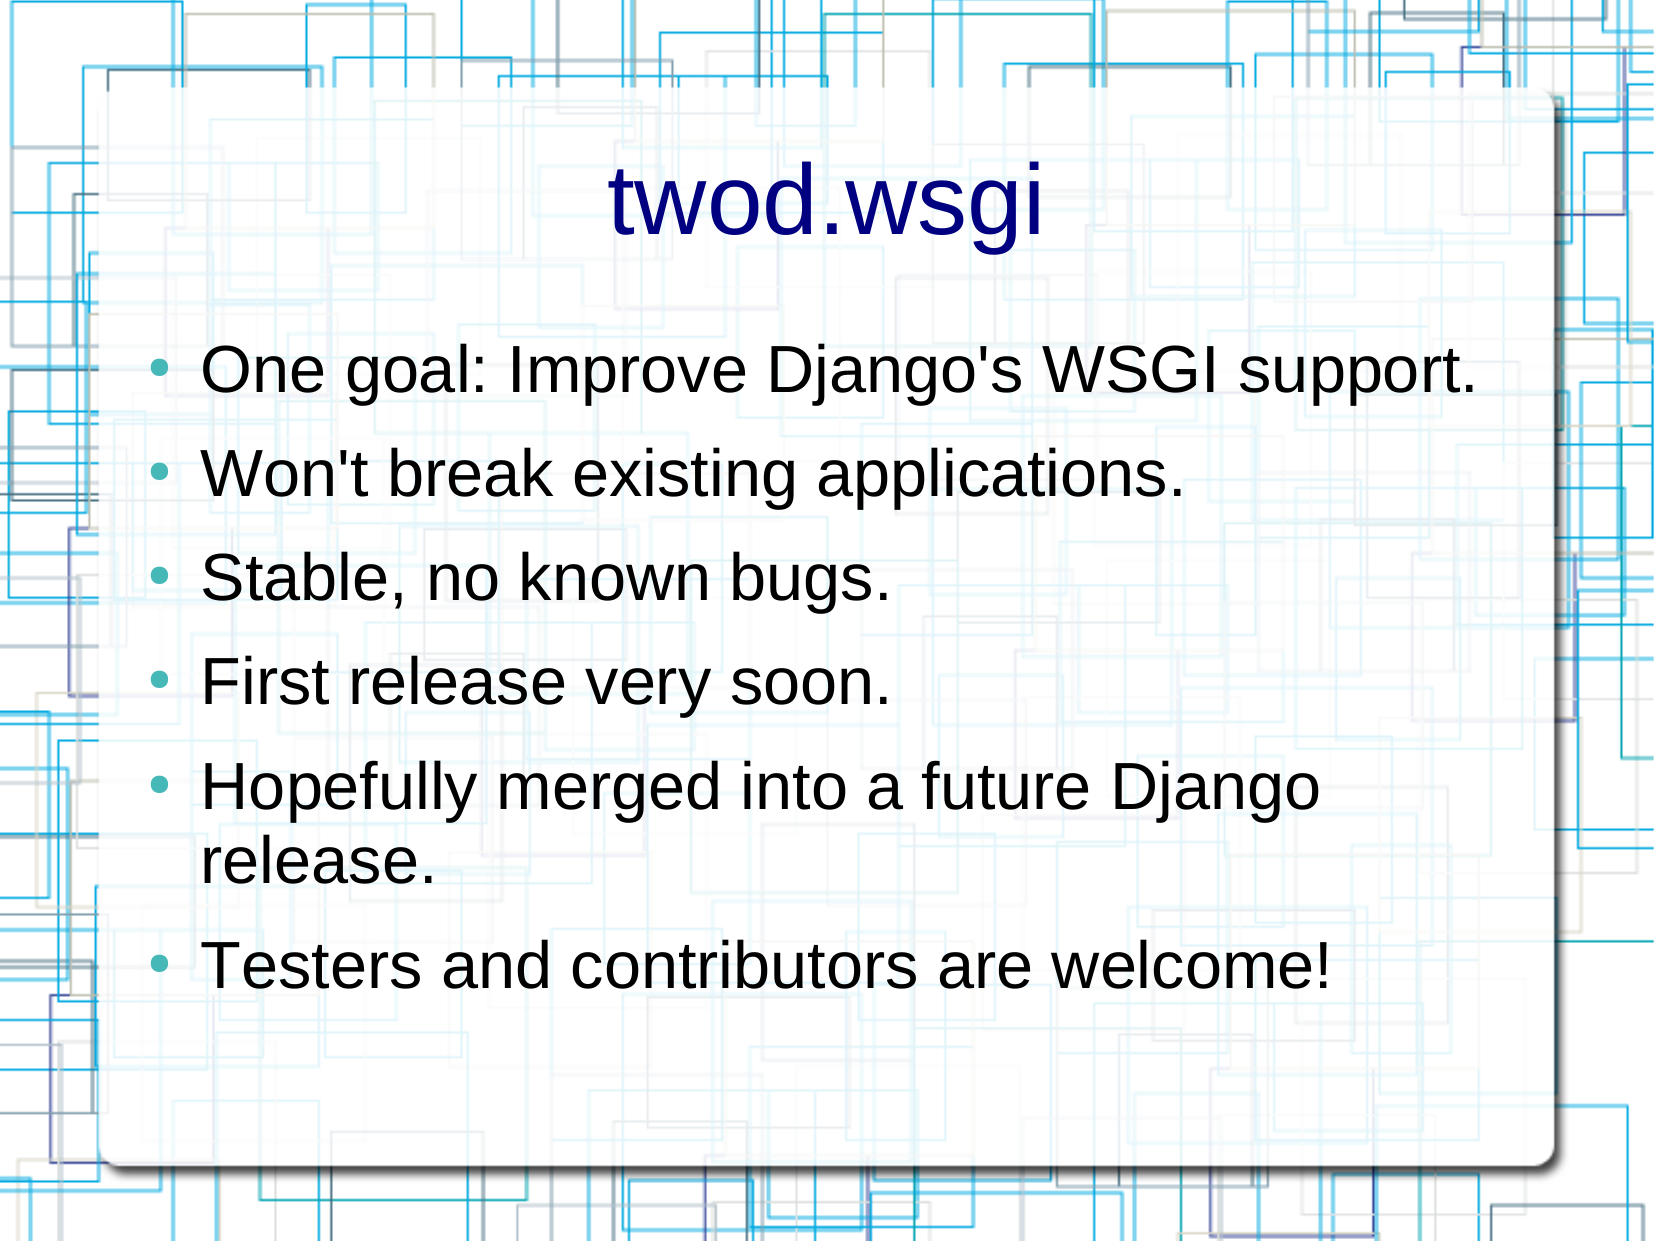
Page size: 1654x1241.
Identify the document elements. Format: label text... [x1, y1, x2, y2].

picture [0, 0, 1654, 1241]
title twod.wsgi [118, 104, 1536, 297]
list One goal: Improve Django's WSGI support. Won't break existing applications. Stable, no known bugs. First release very soon. Hopefully merged into a future Django release. Testers and contributors are welcome! [129, 331, 1524, 1136]
